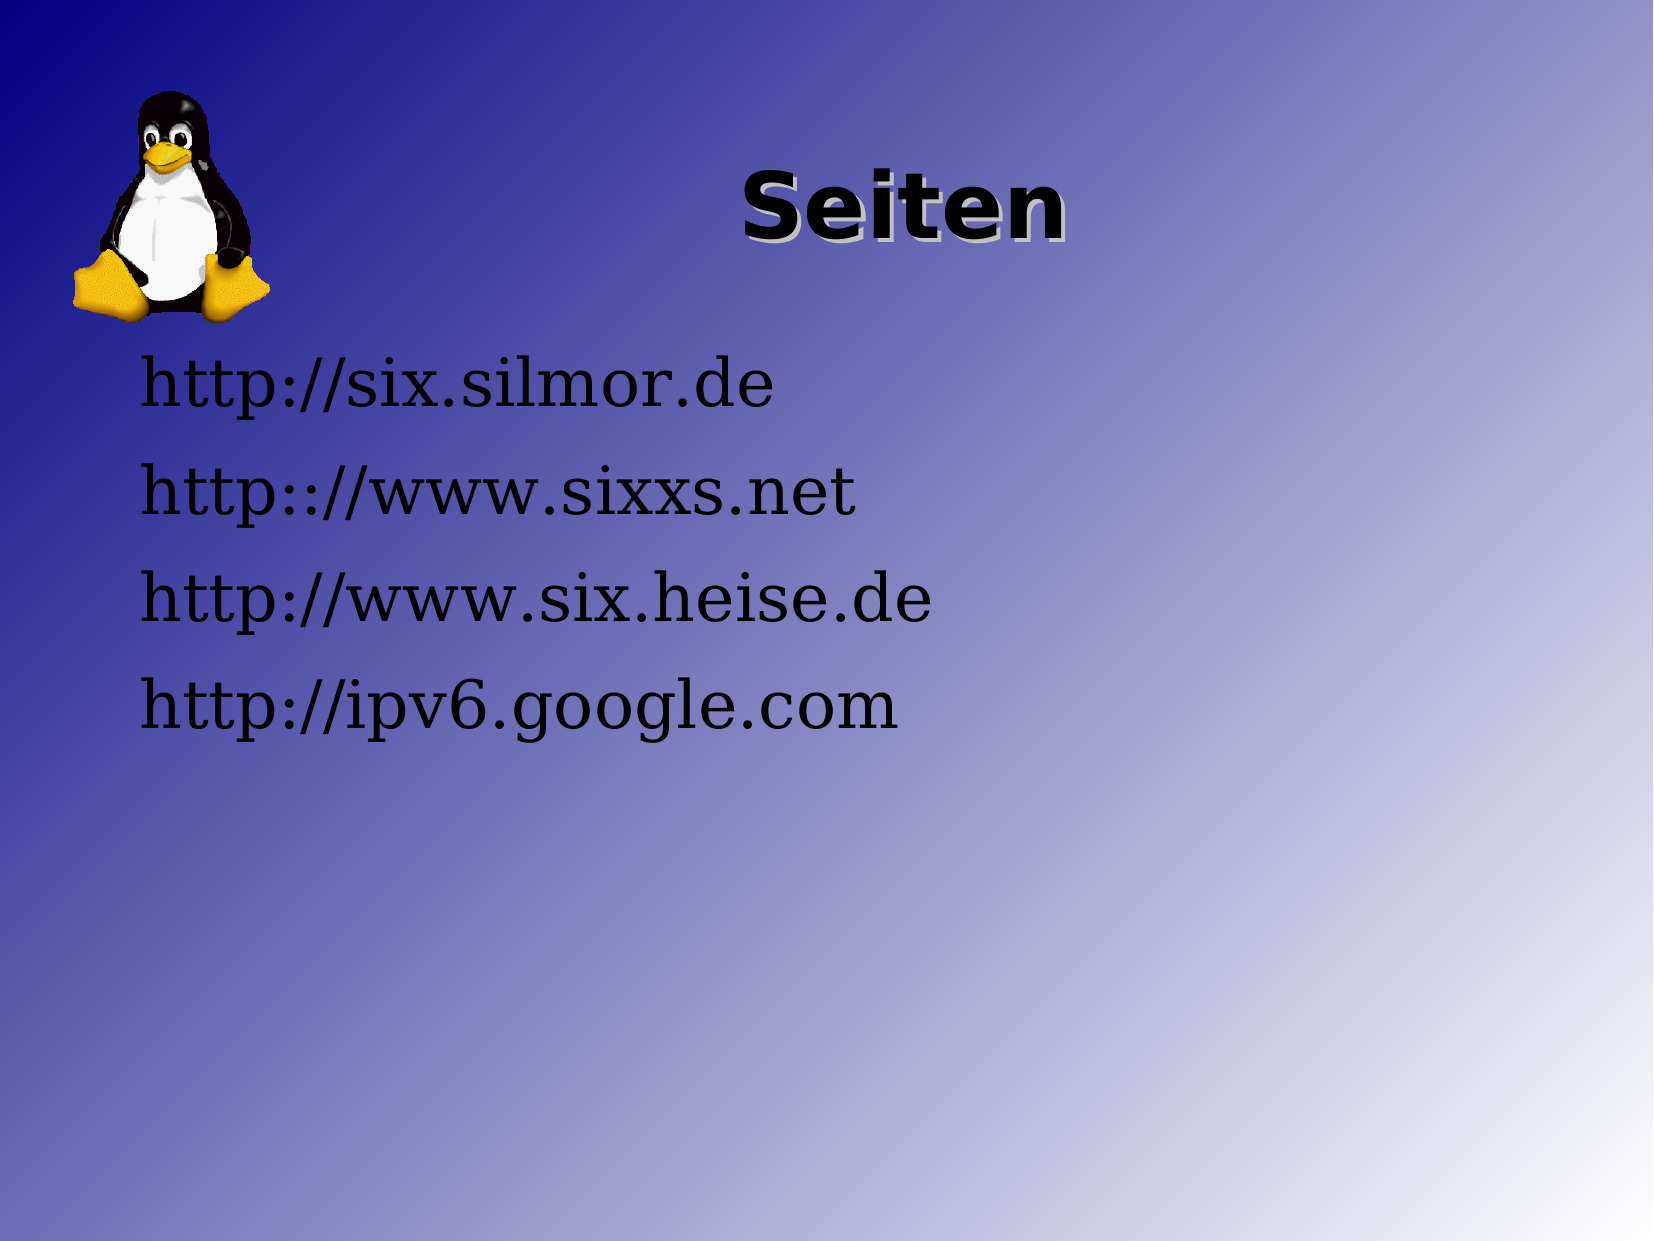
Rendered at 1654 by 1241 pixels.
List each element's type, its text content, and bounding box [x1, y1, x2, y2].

list http://six.silmor.de http:://www.sixxs.net http://www.six.heise.de http://ipv6.google.com [121, 344, 1533, 1127]
title Seiten [274, 102, 1533, 311]
picture [73, 91, 270, 323]
